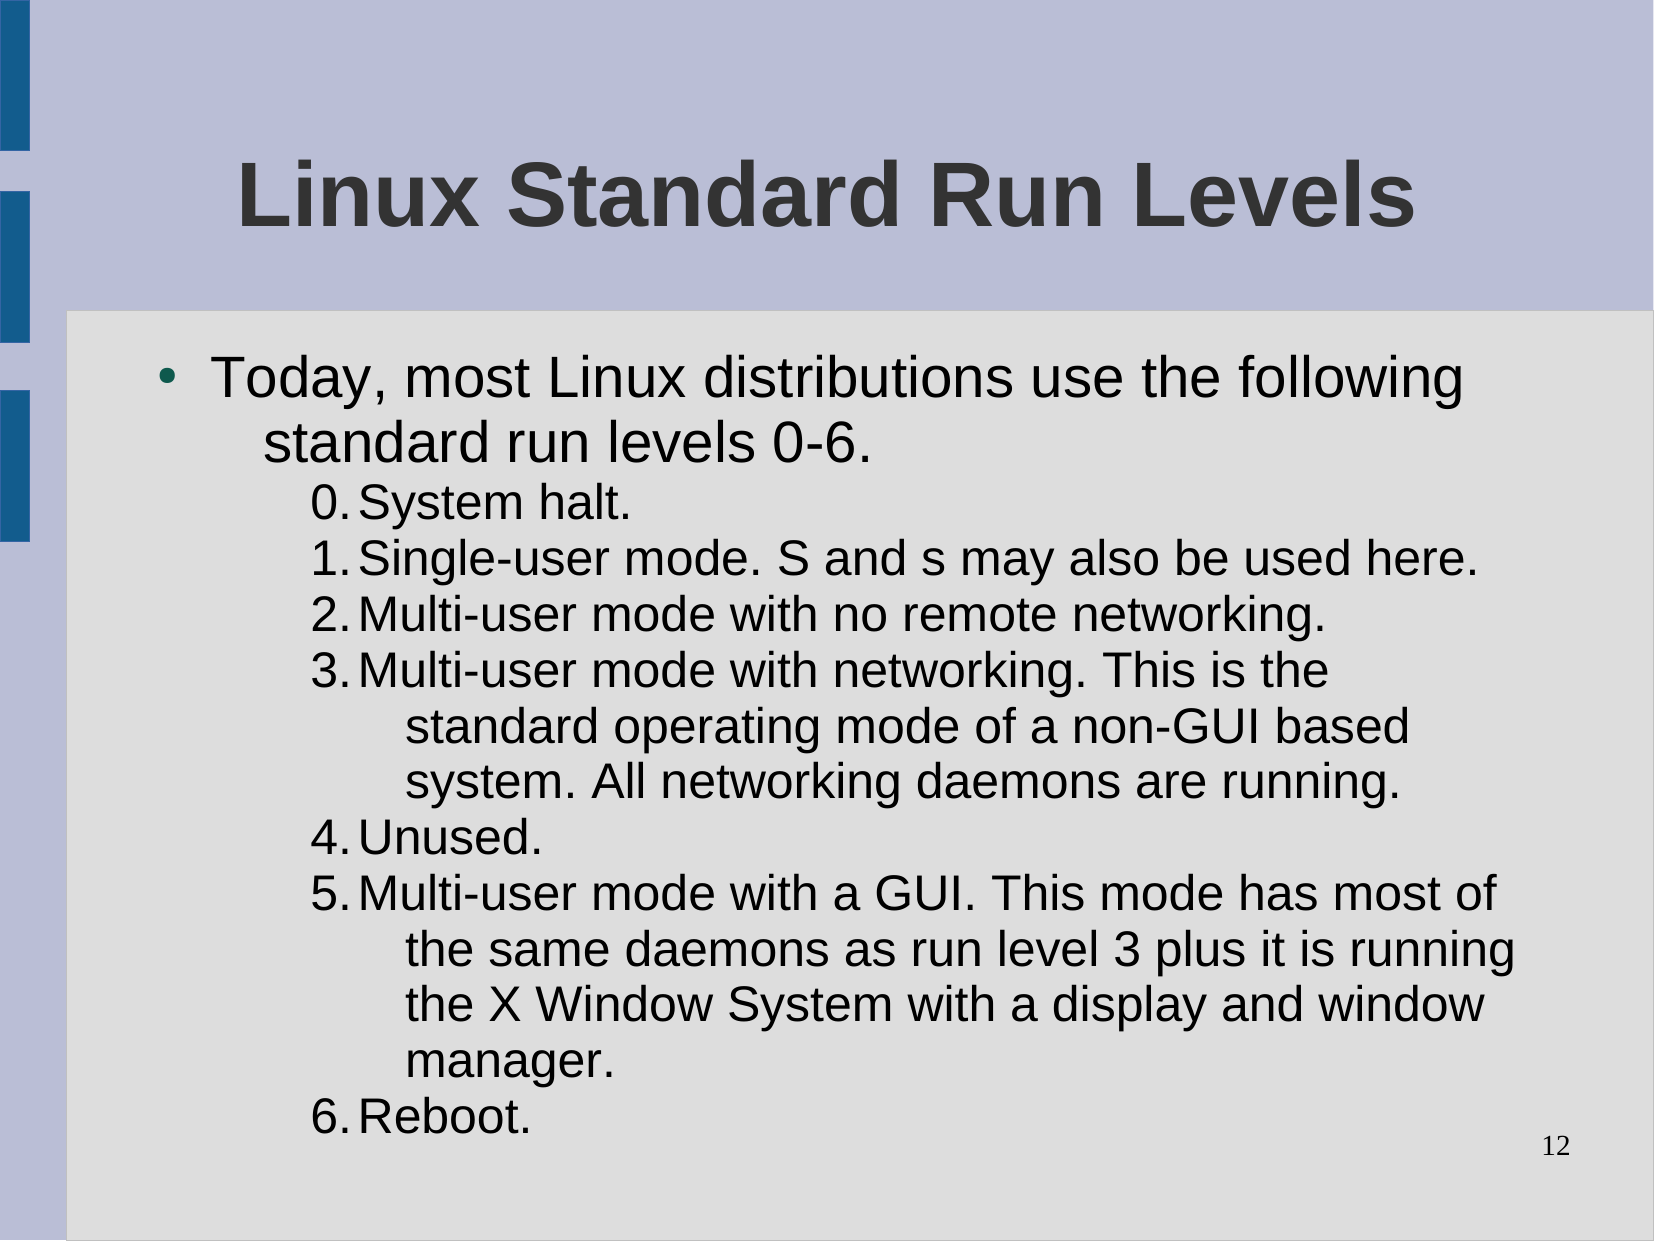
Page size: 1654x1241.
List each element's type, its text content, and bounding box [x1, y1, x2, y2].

list Today, most Linux distributions use the following standard run levels 0-6. System halt. Single-user mode. S and s may also be used here. Multi-user mode with no remote networking. Multi-user mode with networking. This is the standard operating mode of a non-GUI based system. All networking daemons are running. Unused. Multi-user mode with a GUI. This mode has most of the same daemons as run level 3 plus it is running the X Window System with a display and window manager. Reboot. [121, 344, 1534, 1127]
title Linux Standard Run Levels [121, 91, 1534, 299]
